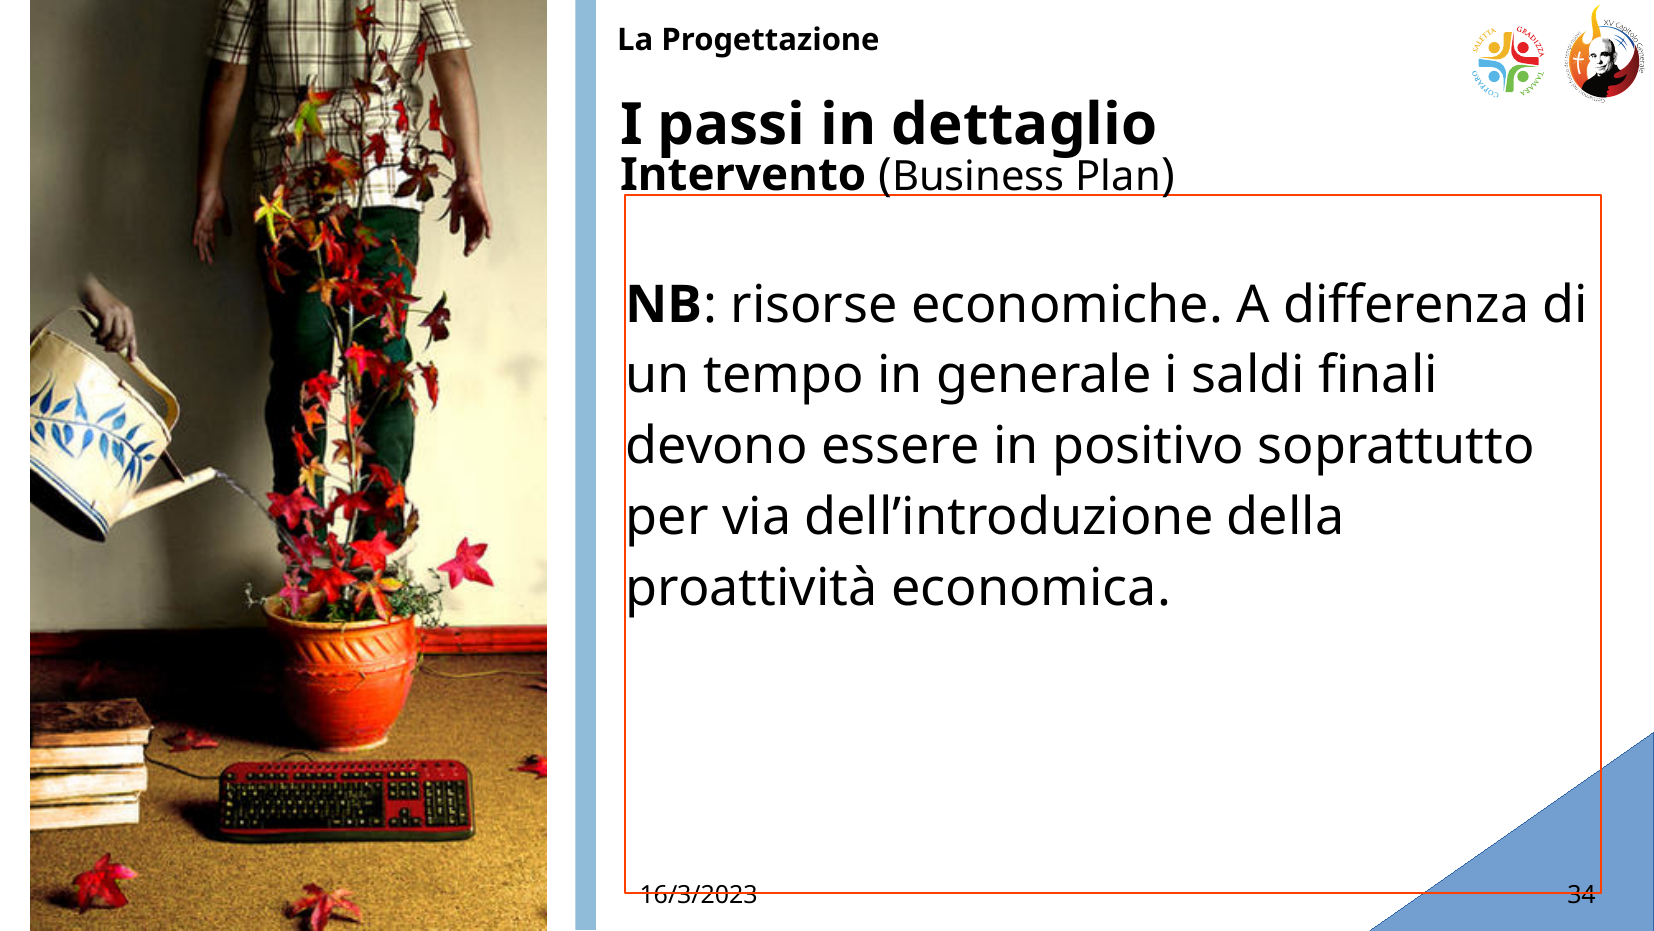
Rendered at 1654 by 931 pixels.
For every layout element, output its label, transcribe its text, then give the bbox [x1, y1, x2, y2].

title I passi in dettaglio [620, 82, 1617, 154]
picture [30, 0, 547, 931]
subtitle NB: risorse economiche. A differenza di un tempo in generale i saldi finali devono essere in positivo soprattutto per via dell’introduzione della proattività economica. [624, 194, 1602, 893]
text_box La Progettazione [602, 9, 1335, 63]
picture [1563, 4, 1646, 103]
title Intervento (Business Plan) [620, 154, 1617, 189]
